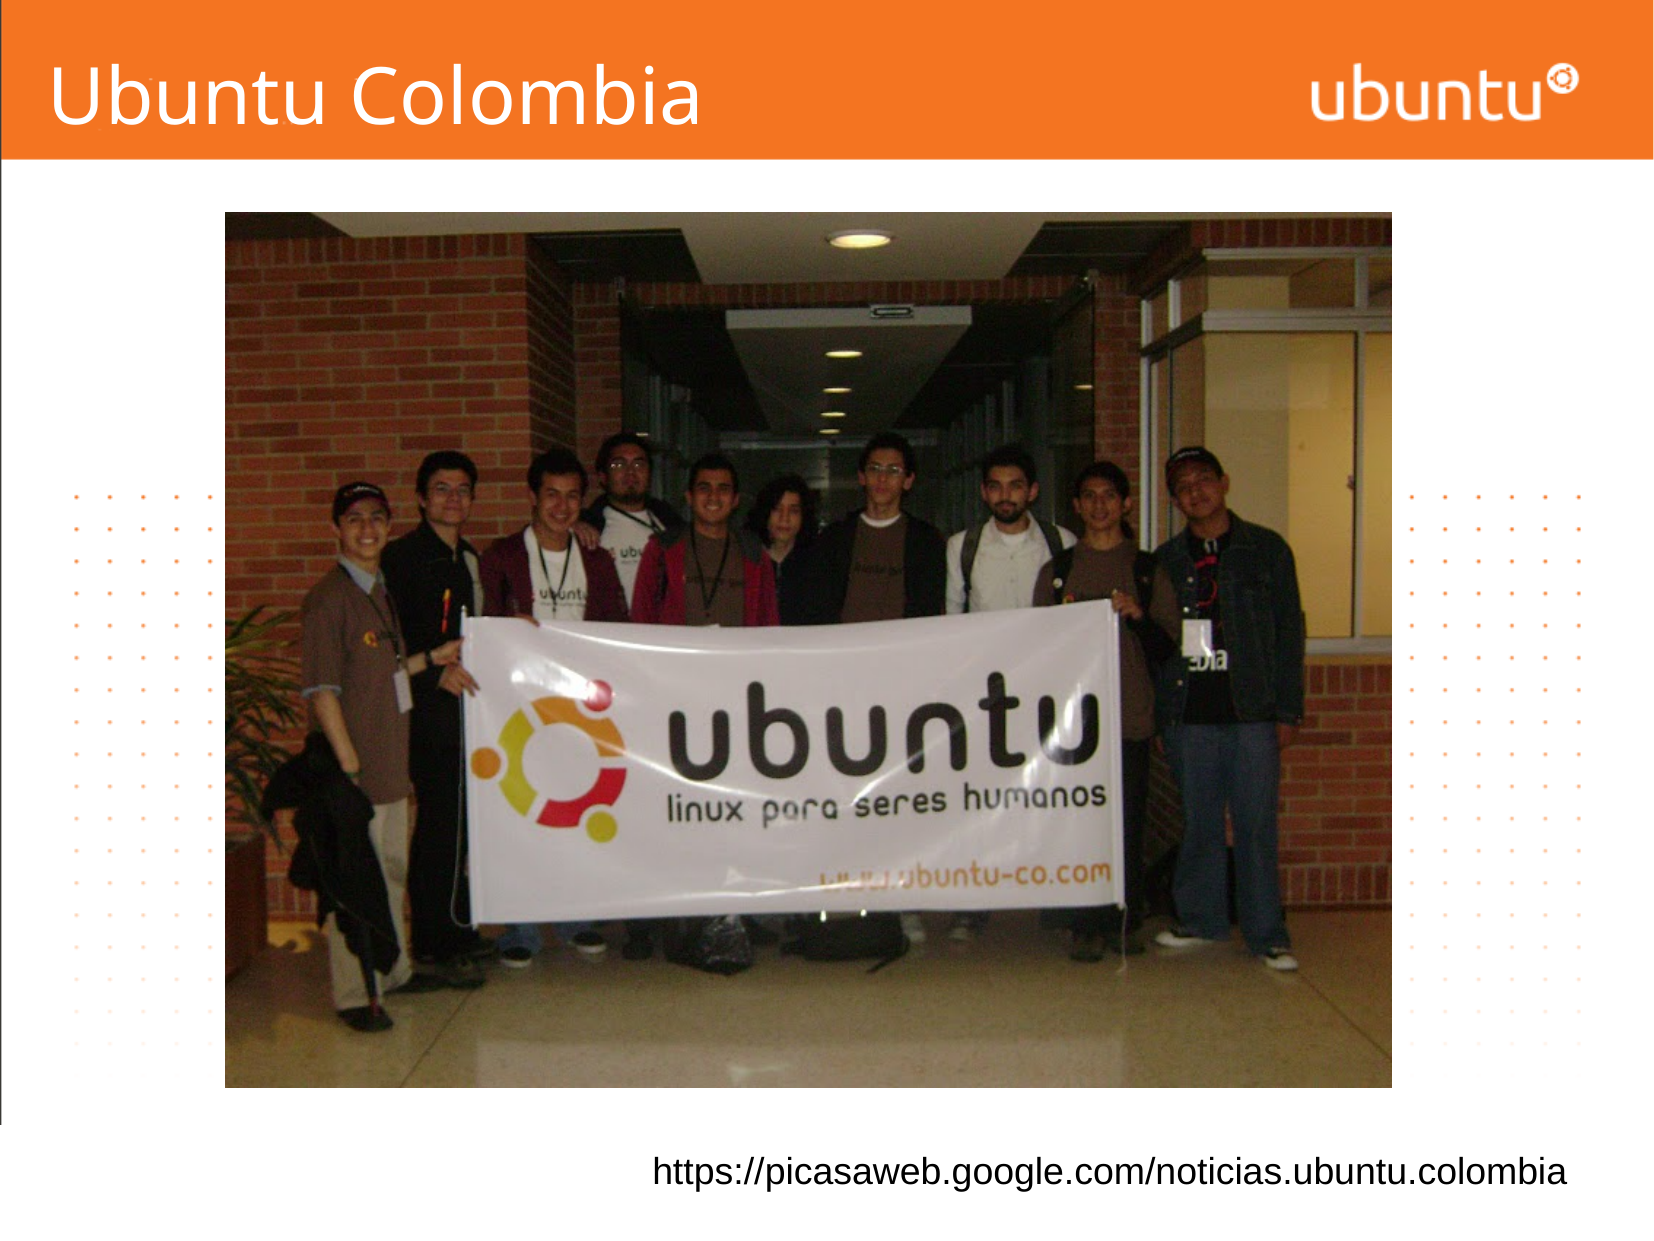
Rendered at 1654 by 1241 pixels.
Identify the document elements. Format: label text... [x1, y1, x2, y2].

text_box https://picasaweb.google.com/noticias.ubuntu.colombia [637, 1143, 1613, 1201]
picture [0, 0, 1654, 1125]
title Ubuntu Colombia [47, 29, 1276, 158]
